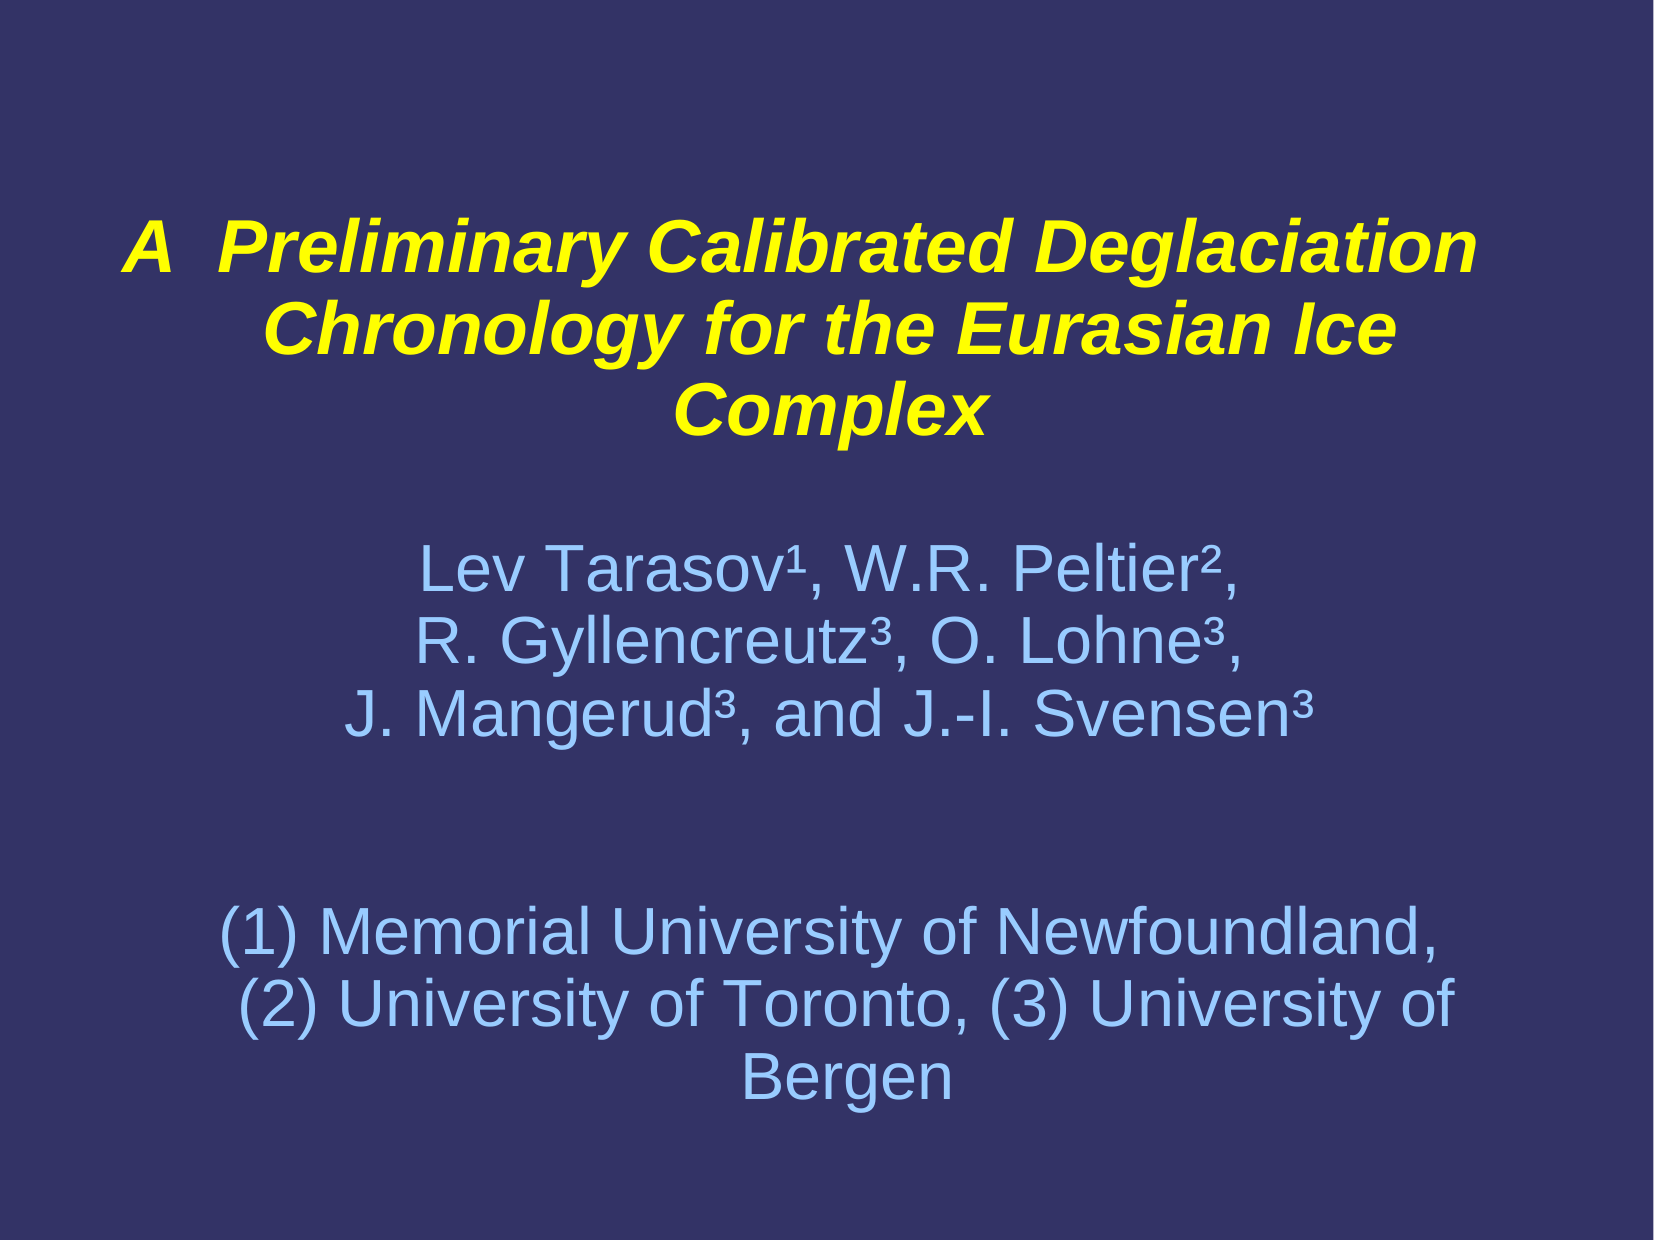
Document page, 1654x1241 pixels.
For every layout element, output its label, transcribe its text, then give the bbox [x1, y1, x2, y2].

subtitle Lev Tarasov¹, W.R. Peltier², R. Gyllencreutz³, O. Lohne³, J. Mangerud³, and J.-I. Svensen³ (1) Memorial University of Newfoundland, (2) University of Toronto, (3) University of Bergen [147, 532, 1477, 1241]
title A Preliminary Calibrated Deglaciation Chronology for the Eurasian Ice Complex [95, 87, 1508, 573]
